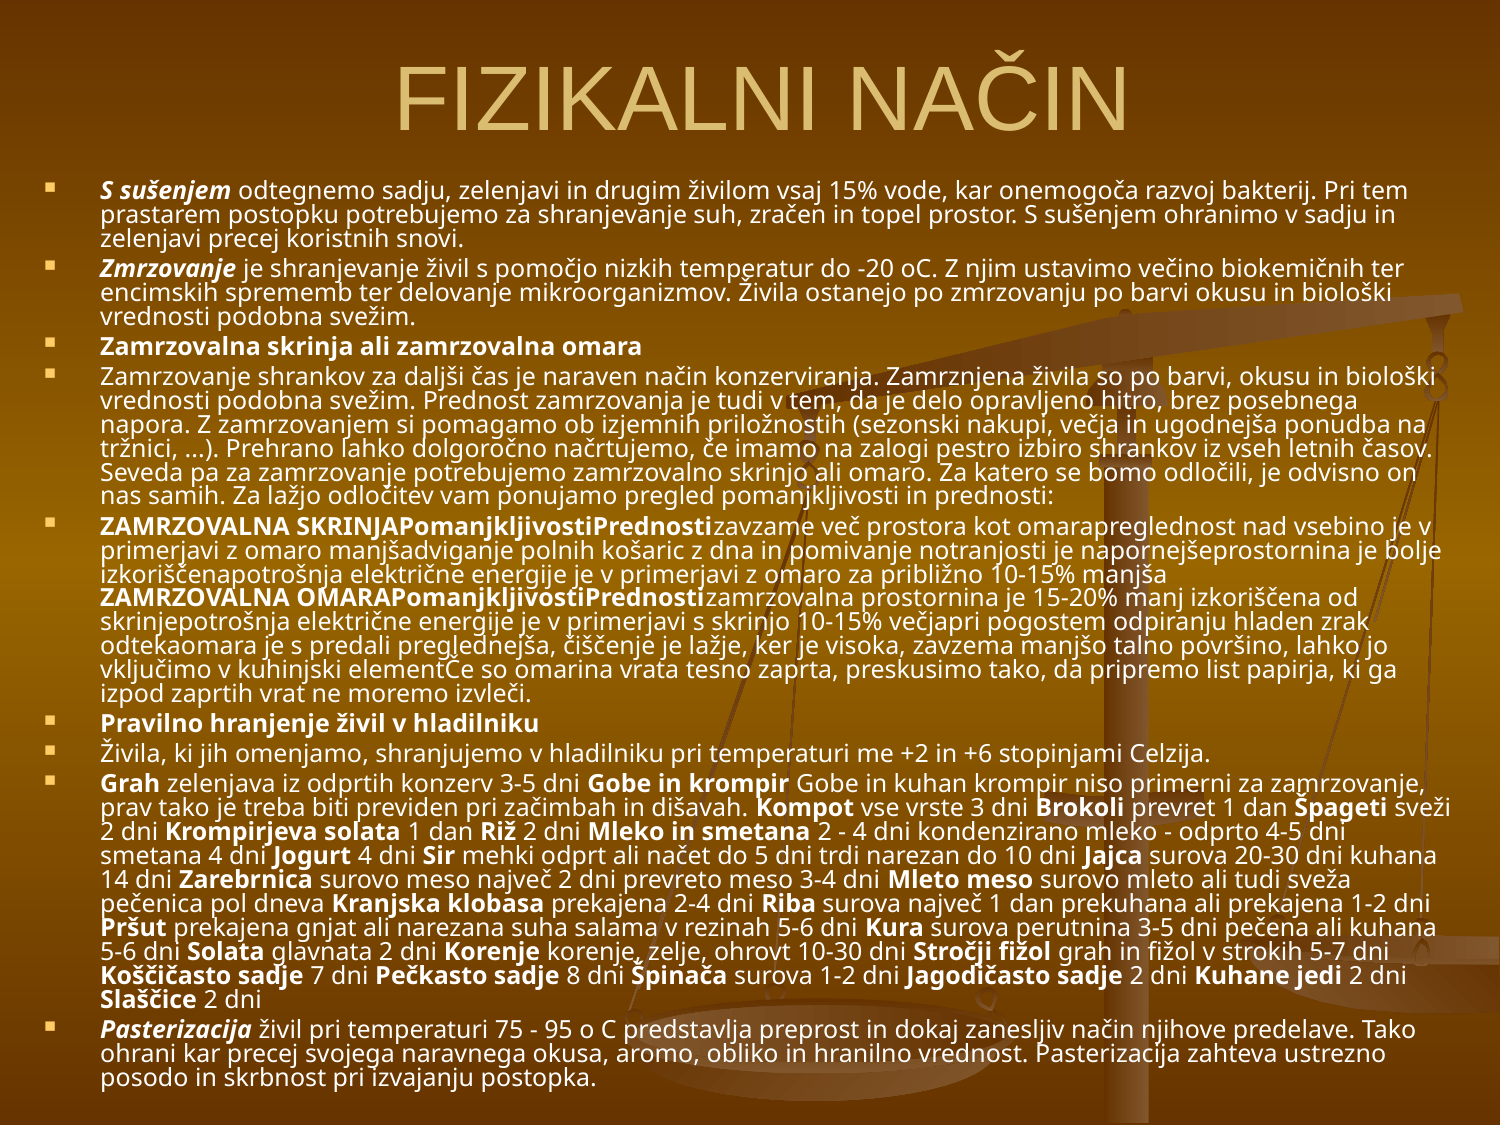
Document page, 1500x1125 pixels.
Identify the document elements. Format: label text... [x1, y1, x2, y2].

list S sušenjem odtegnemo sadju, zelenjavi in drugim živilom vsaj 15% vode, kar onemogoča razvoj bakterij. Pri tem prastarem postopku potrebujemo za shranjevanje suh, zračen in topel prostor. S sušenjem ohranimo v sadju in zelenjavi precej koristnih snovi. Zmrzovanje je shranjevanje živil s pomočjo nizkih temperatur do -20 oC. Z njim ustavimo večino biokemičnih ter encimskih sprememb ter delovanje mikroorganizmov. Živila ostanejo po zmrzovanju po barvi okusu in biološki vrednosti podobna svežim. Zamrzovalna skrinja ali zamrzovalna omara Zamrzovanje shrankov za daljši čas je naraven način konzerviranja. Zamrznjena živila so po barvi, okusu in biološki vrednosti podobna svežim. Prednost zamrzovanja je tudi v tem, da je delo opravljeno hitro, brez posebnega napora. Z zamrzovanjem si pomagamo ob izjemnih priložnostih (sezonski nakupi, večja in ugodnejša ponudba na tržnici, ...). Prehrano lahko dolgoročno načrtujemo, če imamo na zalogi pestro izbiro shrankov iz vseh letnih časov. Seveda pa za zamrzovanje potrebujemo zamrzovalno skrinjo ali omaro. Za katero se bomo odločili, je odvisno on nas samih. Za lažjo odločitev vam ponujamo pregled pomanjkljivosti in prednosti: ZAMRZOVALNA SKRINJAPomanjkljivostiPrednostizavzame več prostora kot omarapreglednost nad vsebino je v primerjavi z omaro manjšadviganje polnih košaric z dna in pomivanje notranjosti je napornejšeprostornina je bolje izkoriščenapotrošnja električne energije je v primerjavi z omaro za približno 10-15% manjša ZAMRZOVALNA OMARAPomanjkljivostiPrednostizamrzovalna prostornina je 15-20% manj izkoriščena od skrinjepotrošnja električne energije je v primerjavi s skrinjo 10-15% večjapri pogostem odpiranju hladen zrak odtekaomara je s predali preglednejša, čiščenje je lažje, ker je visoka, zavzema manjšo talno površino, lahko jo vključimo v kuhinjski elementČe so omarina vrata tesno zaprta, preskusimo tako, da pripremo list papirja, ki ga izpod zaprtih vrat ne moremo izvleči. Pravilno hranjenje živil v hladilniku Živila, ki jih omenjamo, shranjujemo v hladilniku pri temperaturi me +2 in +6 stopinjami Celzija. Grah zelenjava iz odprtih konzerv 3-5 dni Gobe in krompir Gobe in kuhan krompir niso primerni za zamrzovanje, prav tako je treba biti previden pri začimbah in dišavah. Kompot vse vrste 3 dni Brokoli prevret 1 dan Špageti sveži 2 dni Krompirjeva solata 1 dan Riž 2 dni Mleko in smetana 2 - 4 dni kondenzirano mleko - odprto 4-5 dni smetana 4 dni Jogurt 4 dni Sir mehki odprt ali načet do 5 dni trdi narezan do 10 dni Jajca surova 20-30 dni kuhana 14 dni Zarebrnica surovo meso največ 2 dni prevreto meso 3-4 dni Mleto meso surovo mleto ali tudi sveža pečenica pol dneva Kranjska klobasa prekajena 2-4 dni Riba surova največ 1 dan prekuhana ali prekajena 1-2 dni Pršut prekajena gnjat ali narezana suha salama v rezinah 5-6 dni Kura surova perutnina 3-5 dni pečena ali kuhana 5-6 dni Solata glavnata 2 dni Korenje korenje, zelje, ohrovt 10-30 dni Stročji fižol grah in fižol v strokih 5-7 dni Koščičasto sadje 7 dni Pečkasto sadje 8 dni Špinača surova 1-2 dni Jagodičasto sadje 2 dni Kuhane jedi 2 dni Slaščice 2 dni Pasterizacija živil pri temperaturi 75 - 95 o C predstavlja preprost in dokaj zanesljiv način njihove predelave. Tako ohrani kar precej svojega naravnega okusa, aromo, obliko in hranilno vrednost. Pasterizacija zahteva ustrezno posodo in skrbnost pri izvajanju postopka. [29, 172, 1468, 1125]
title FIZIKALNI NAČIN [88, 0, 1439, 172]
